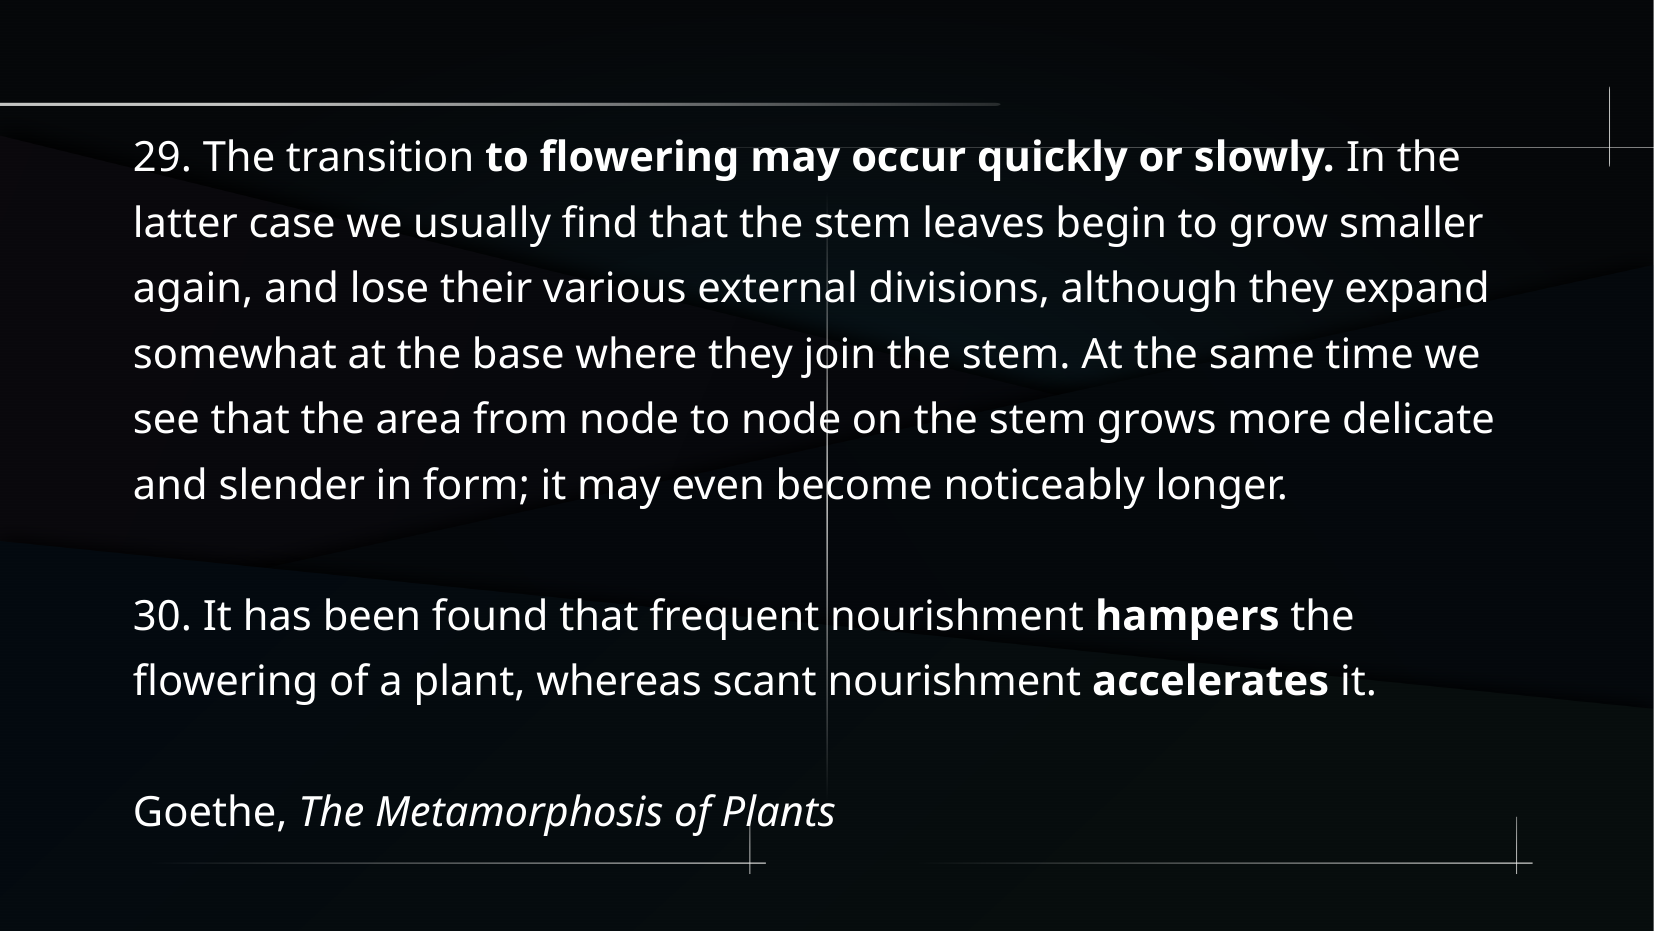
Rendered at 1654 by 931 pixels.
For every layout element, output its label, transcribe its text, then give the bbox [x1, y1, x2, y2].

title 29. The transition to flowering may occur quickly or slowly. In the latter case we usually find that the stem leaves begin to grow smaller again, and lose their various external divisions, although they expand somewhat at the base where they join the stem. At the same time we see that the area from node to node on the stem grows more delicate and slender in form; it may even become noticeably longer. 30. It has been found that frequent nourishment hampers the flowering of a plant, whereas scant nourishment accelerates it. Goethe, The Metamorphosis of Plants [59, 238, 1595, 719]
picture [0, 0, 1654, 931]
